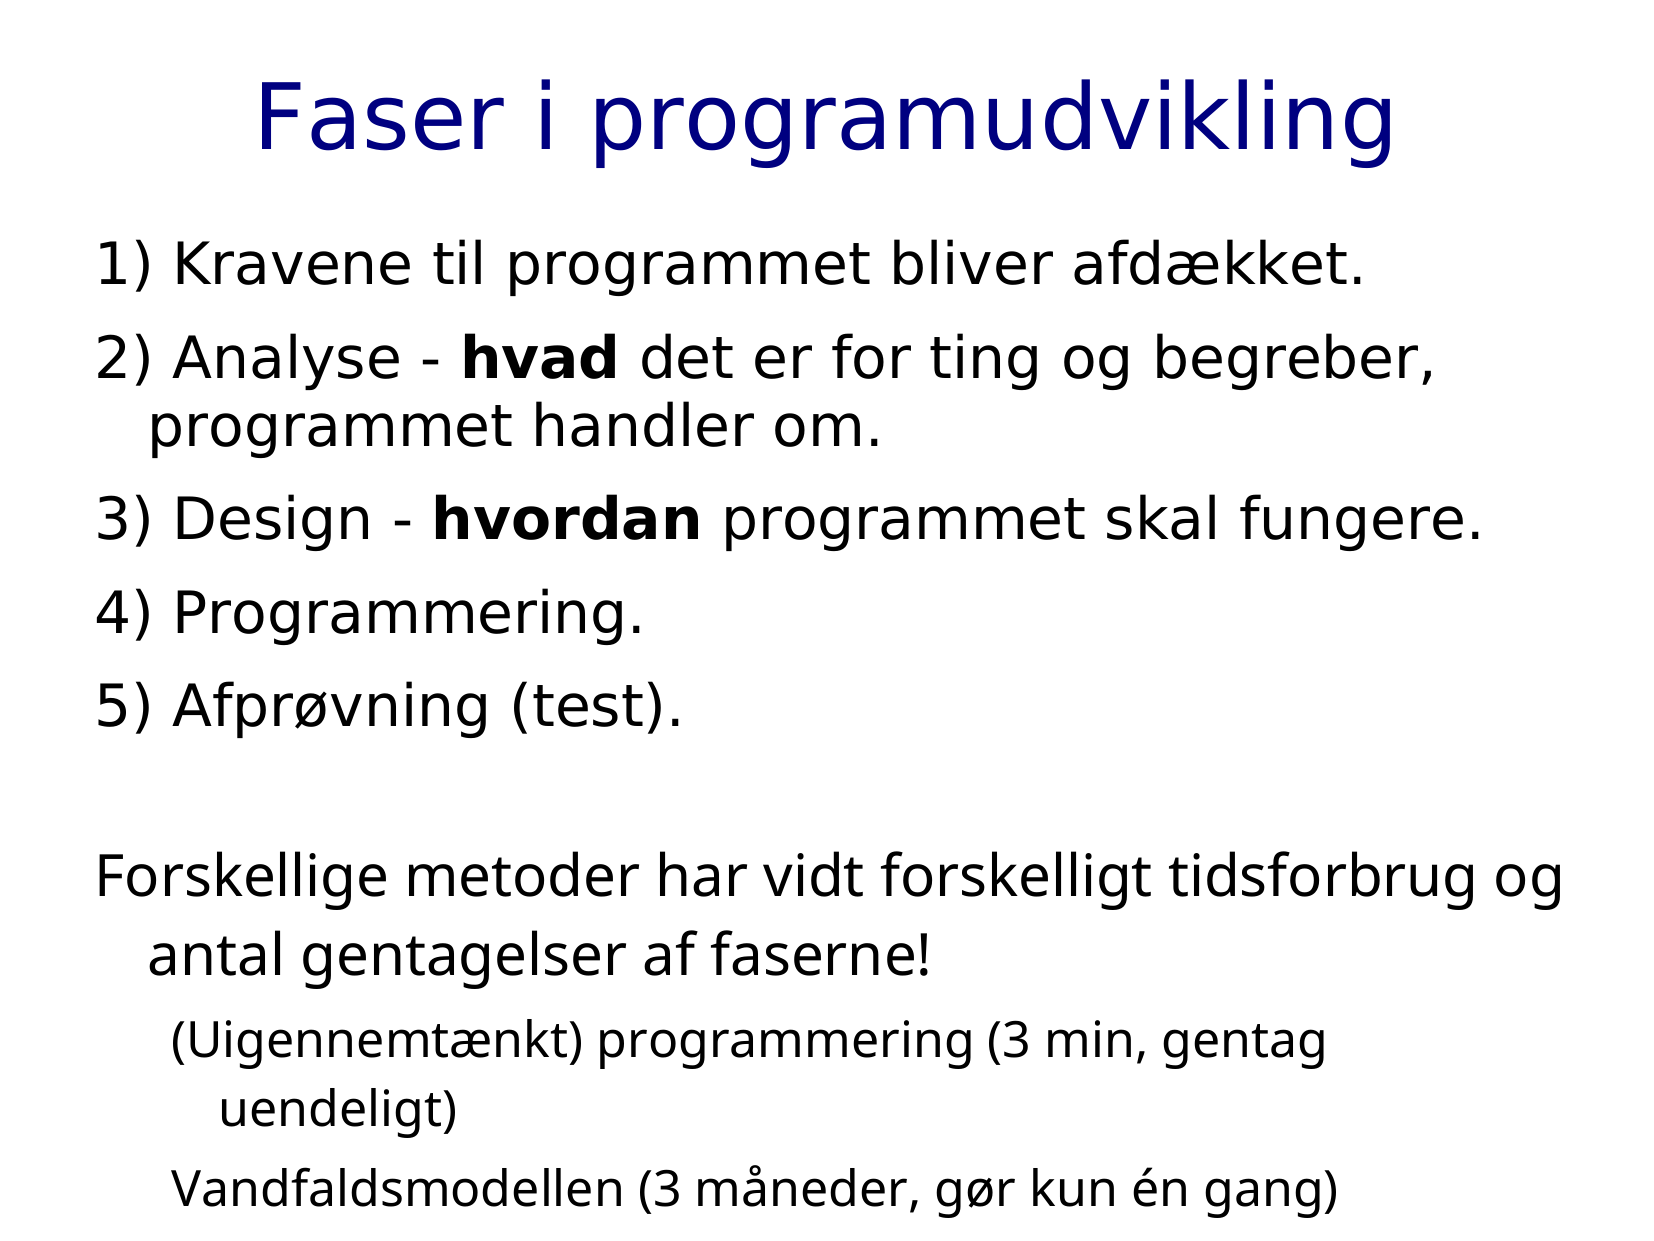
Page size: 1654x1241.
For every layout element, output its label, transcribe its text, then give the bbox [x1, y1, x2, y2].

title Faser i programudvikling [105, 14, 1549, 222]
list 1) Kravene til programmet bliver afdækket. 2) Analyse - hvad det er for ting og begreber, programmet handler om. 3) Design - hvordan programmet skal fungere. 4) Programmering. 5) Afprøvning (test). Forskellige metoder har vidt forskelligt tidsforbrug og antal gentagelser af faserne! (Uigennemtænkt) programmering (3 min, gentag uendeligt) Vandfaldsmodellen (3 måneder, gør kun én gang) UP (Unified Process) XP (Ekstremprogrammering) [76, 230, 1573, 1183]
